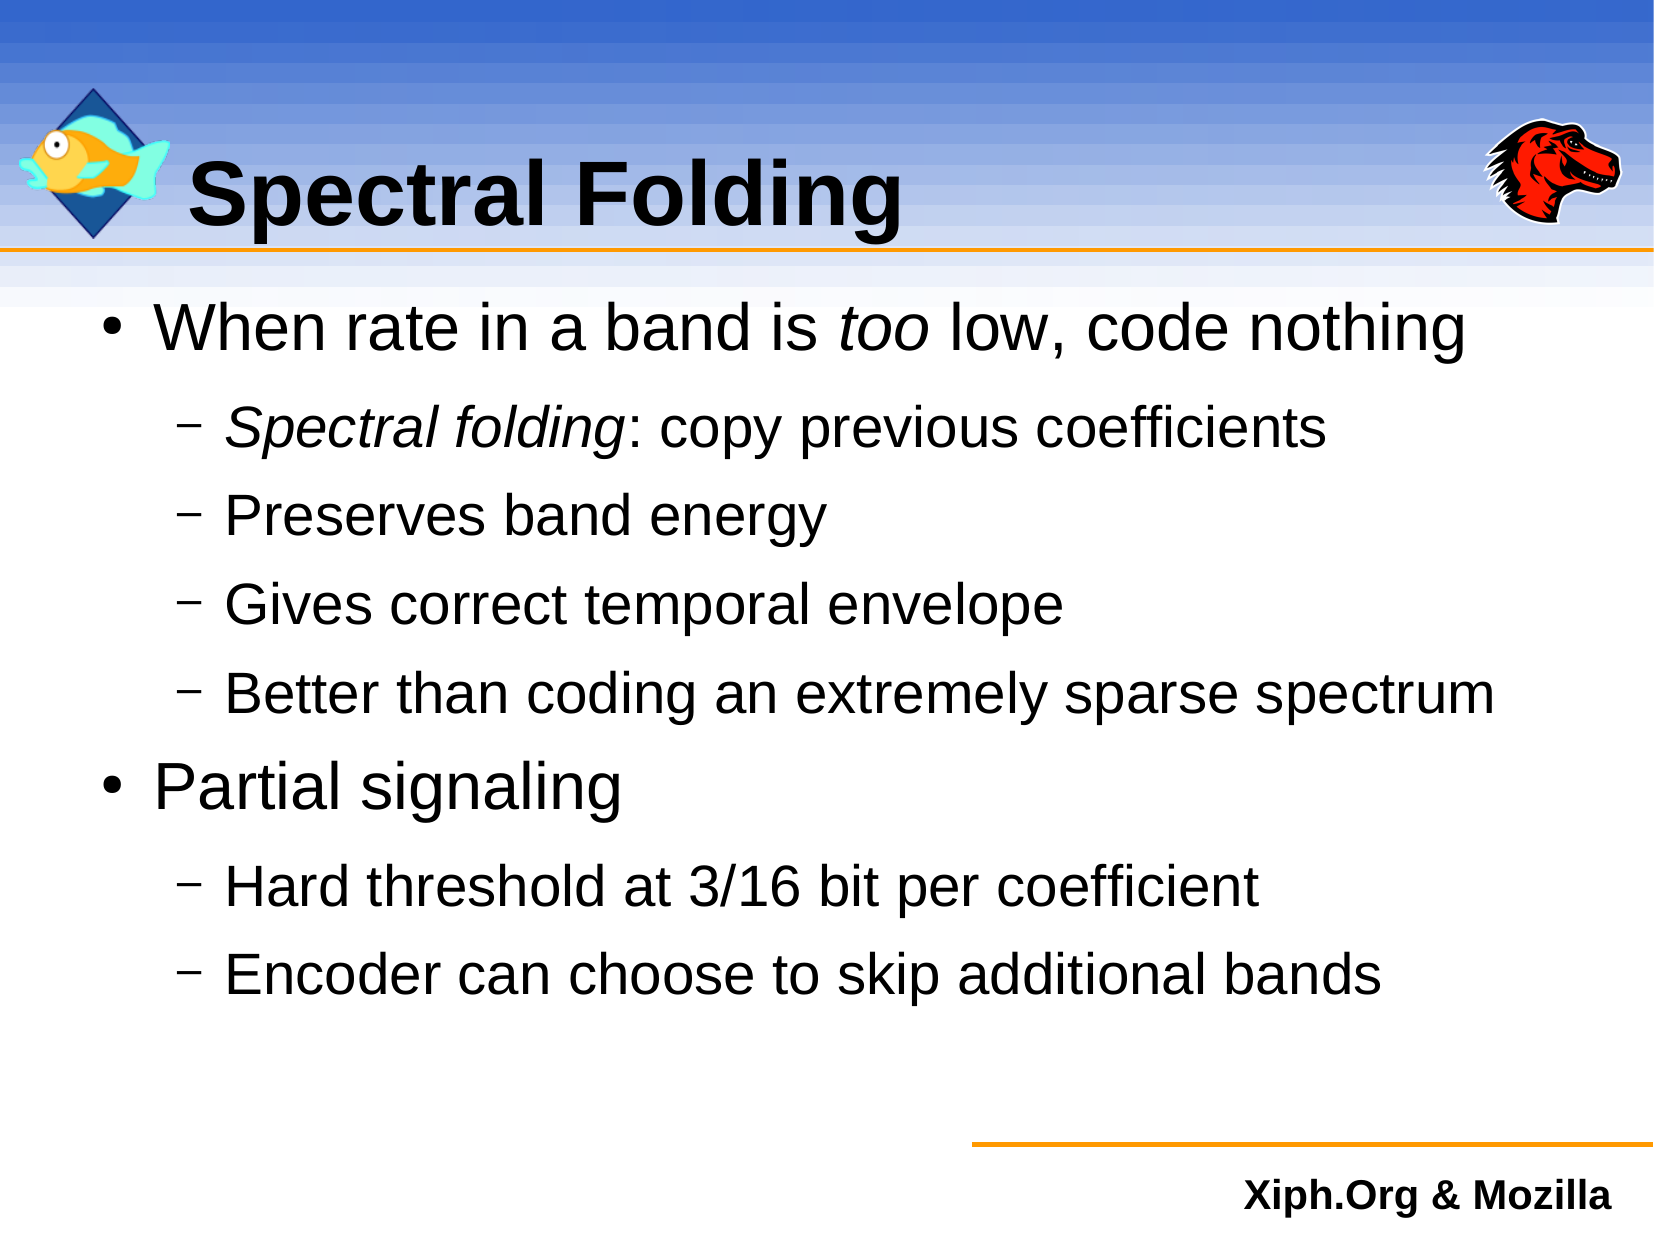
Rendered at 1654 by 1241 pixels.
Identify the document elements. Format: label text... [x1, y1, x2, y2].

title Spectral Folding [187, 37, 1501, 245]
list When rate in a band is too low, code nothing Spectral folding: copy previous coefficients Preserves band energy Gives correct temporal envelope Better than coding an extremely sparse spectrum Partial signaling Hard threshold at 3/16 bit per coefficient Encoder can choose to skip additional bands [82, 290, 1571, 1010]
picture [0, 252, 1654, 1241]
picture [0, 0, 1654, 248]
